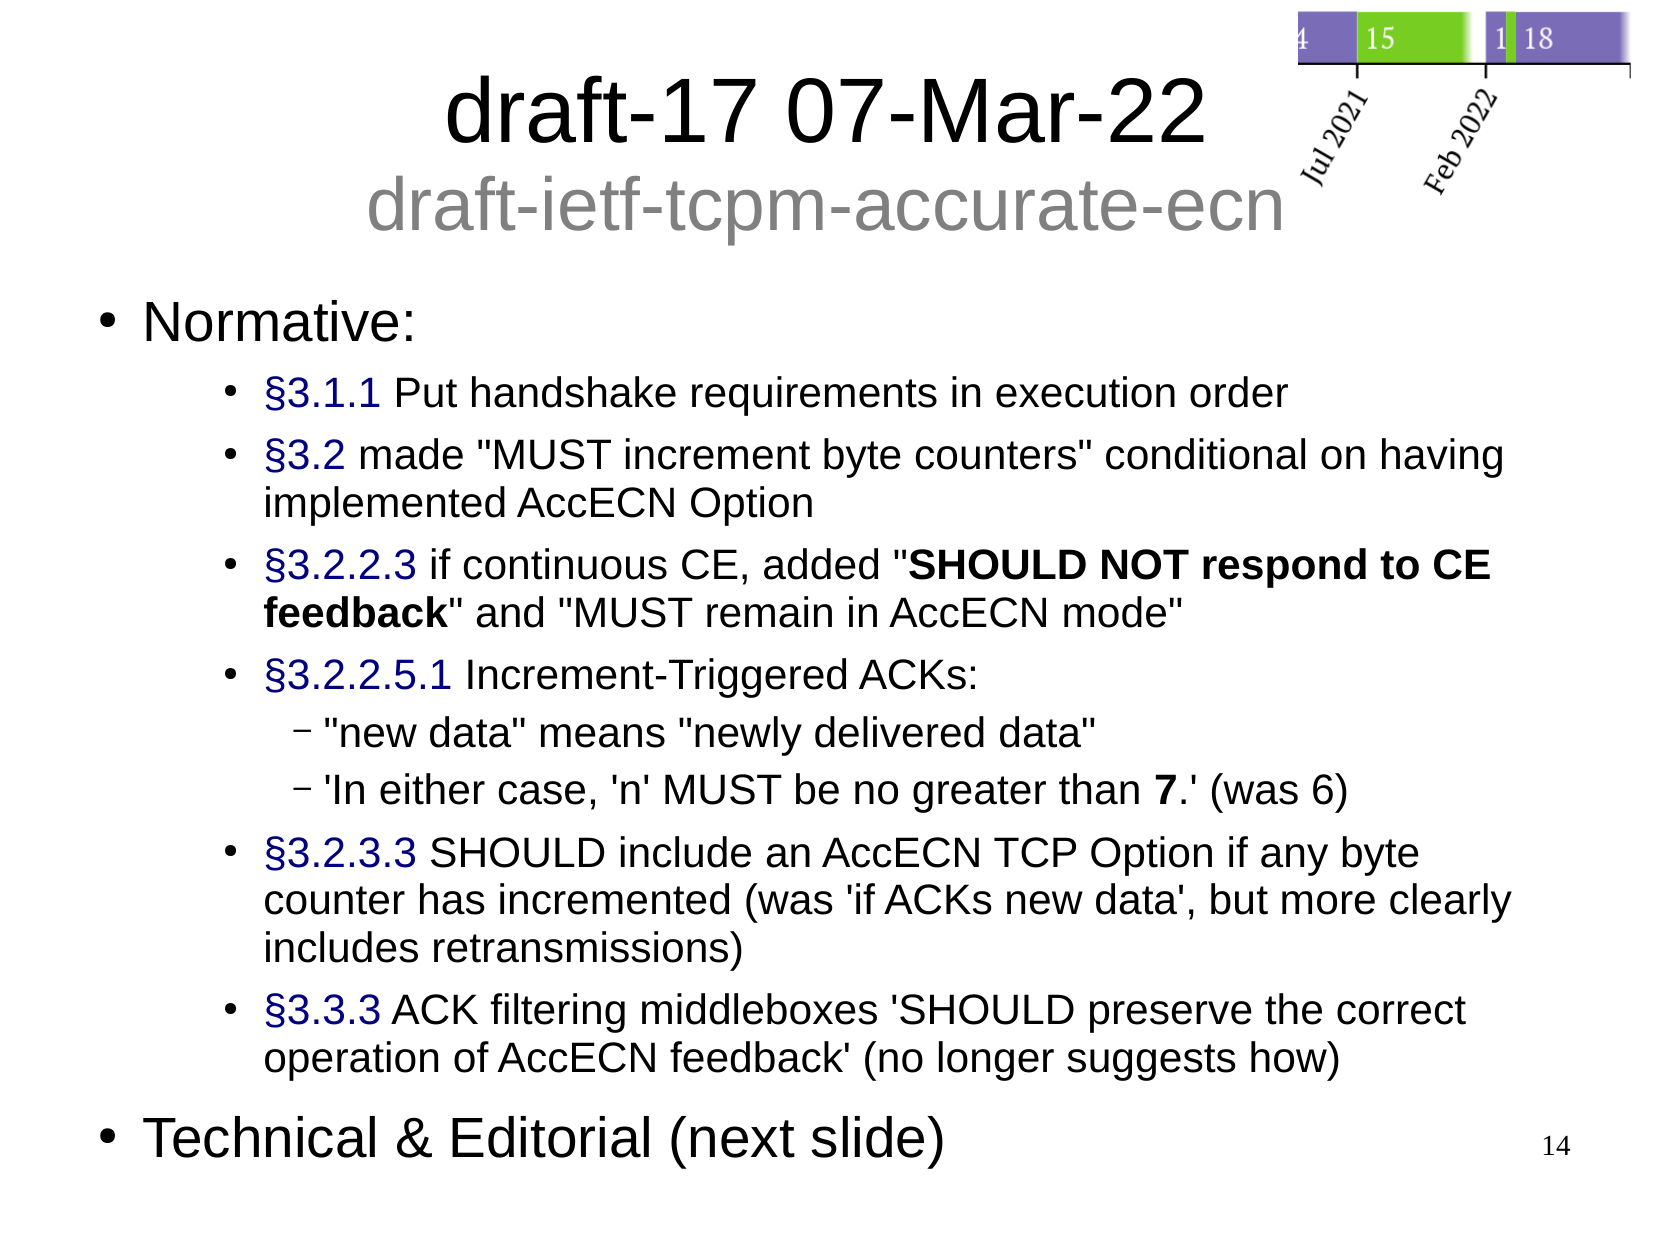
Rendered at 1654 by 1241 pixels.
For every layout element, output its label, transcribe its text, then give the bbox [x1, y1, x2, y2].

picture [1298, 0, 1653, 207]
list Normative: §3.1.1 Put handshake requirements in execution order §3.2 made "MUST increment byte counters" conditional on having implemented AccECN Option §3.2.2.3 if continuous CE, added "SHOULD NOT respond to CE feedback" and "MUST remain in AccECN mode" §3.2.2.5.1 Increment-Triggered ACKs: "new data" means "newly delivered data" 'In either case, 'n' MUST be no greater than 7.' (was 6) §3.2.3.3 SHOULD include an AccECN TCP Option if any byte counter has incremented (was 'if ACKs new data', but more clearly includes retransmissions) §3.3.3 ACK filtering middleboxes 'SHOULD preserve the correct operation of AccECN feedback' (no longer suggests how) Technical & Editorial (next slide) [82, 290, 1571, 1177]
title draft-17 07-Mar-22 draft-ietf-tcpm-accurate-ecn [82, 49, 1571, 257]
